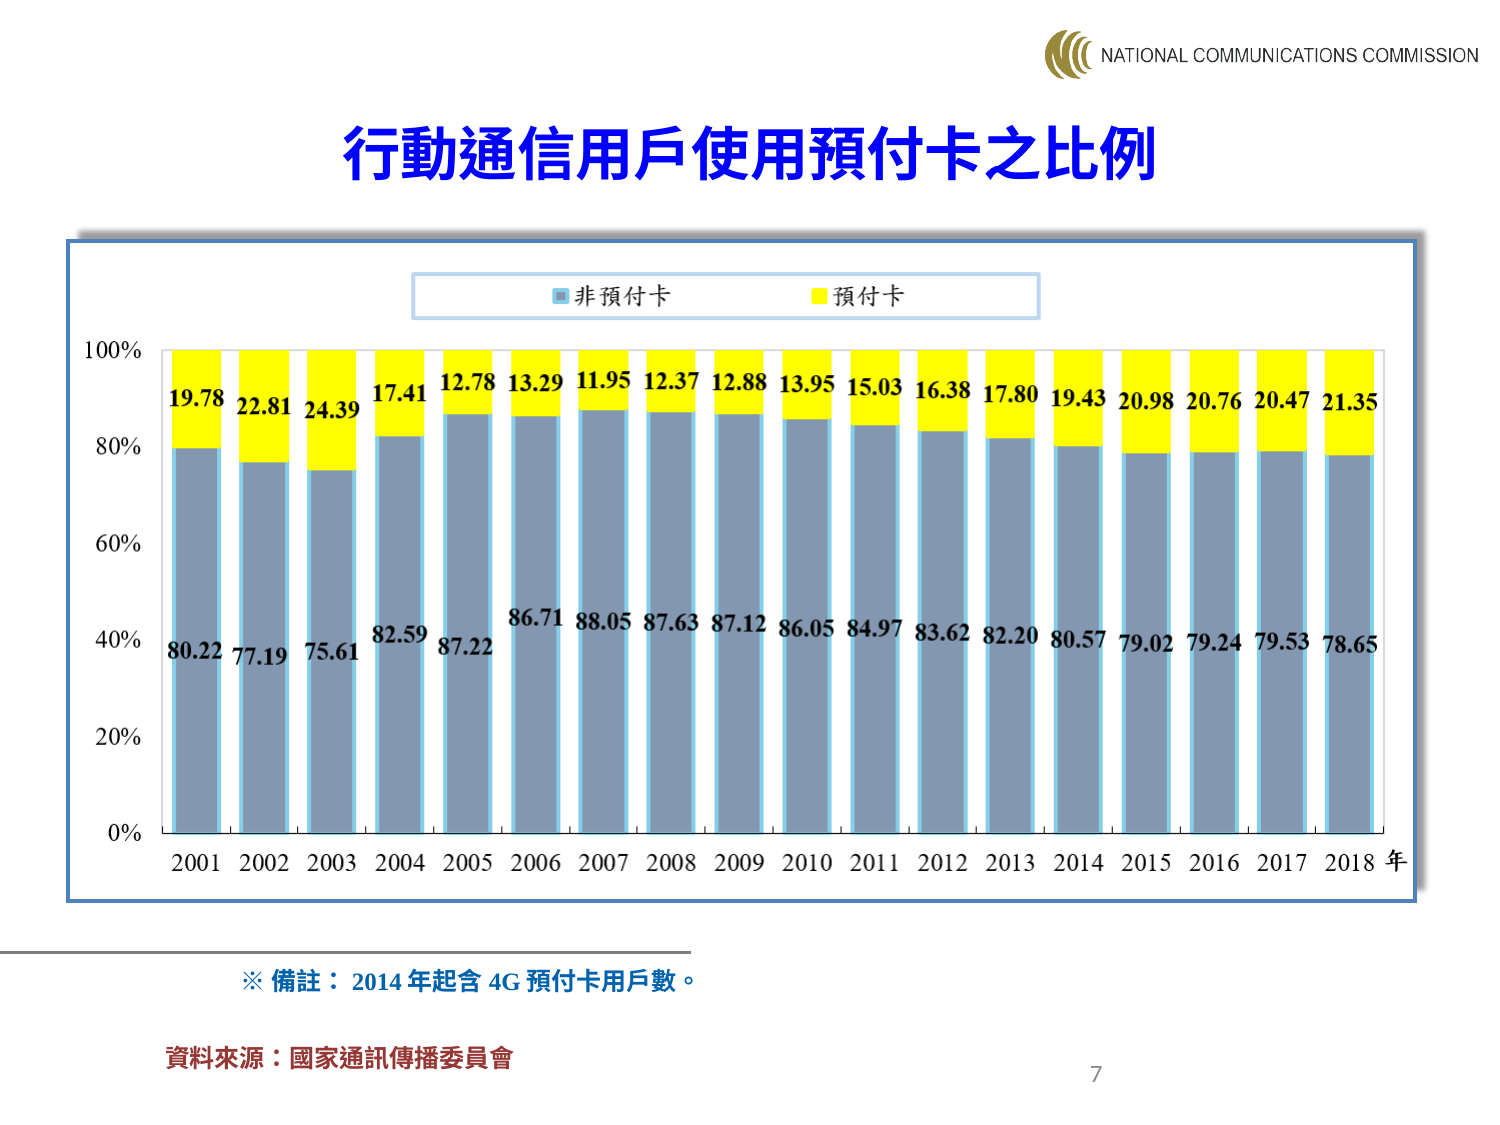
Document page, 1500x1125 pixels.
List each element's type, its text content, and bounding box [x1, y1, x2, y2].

picture [66, 222, 1434, 903]
text_box [1074, 1042, 1426, 1103]
text_box 行動通信用戶使用預付卡之比例 [0, 90, 1500, 216]
text_box ※備註：2014年起含4G預付卡用戶數。 [0, 952, 1424, 1004]
picture [1045, 30, 1479, 79]
text_box 資料來源：國家通訊傳播委員會 [0, 1035, 703, 1081]
